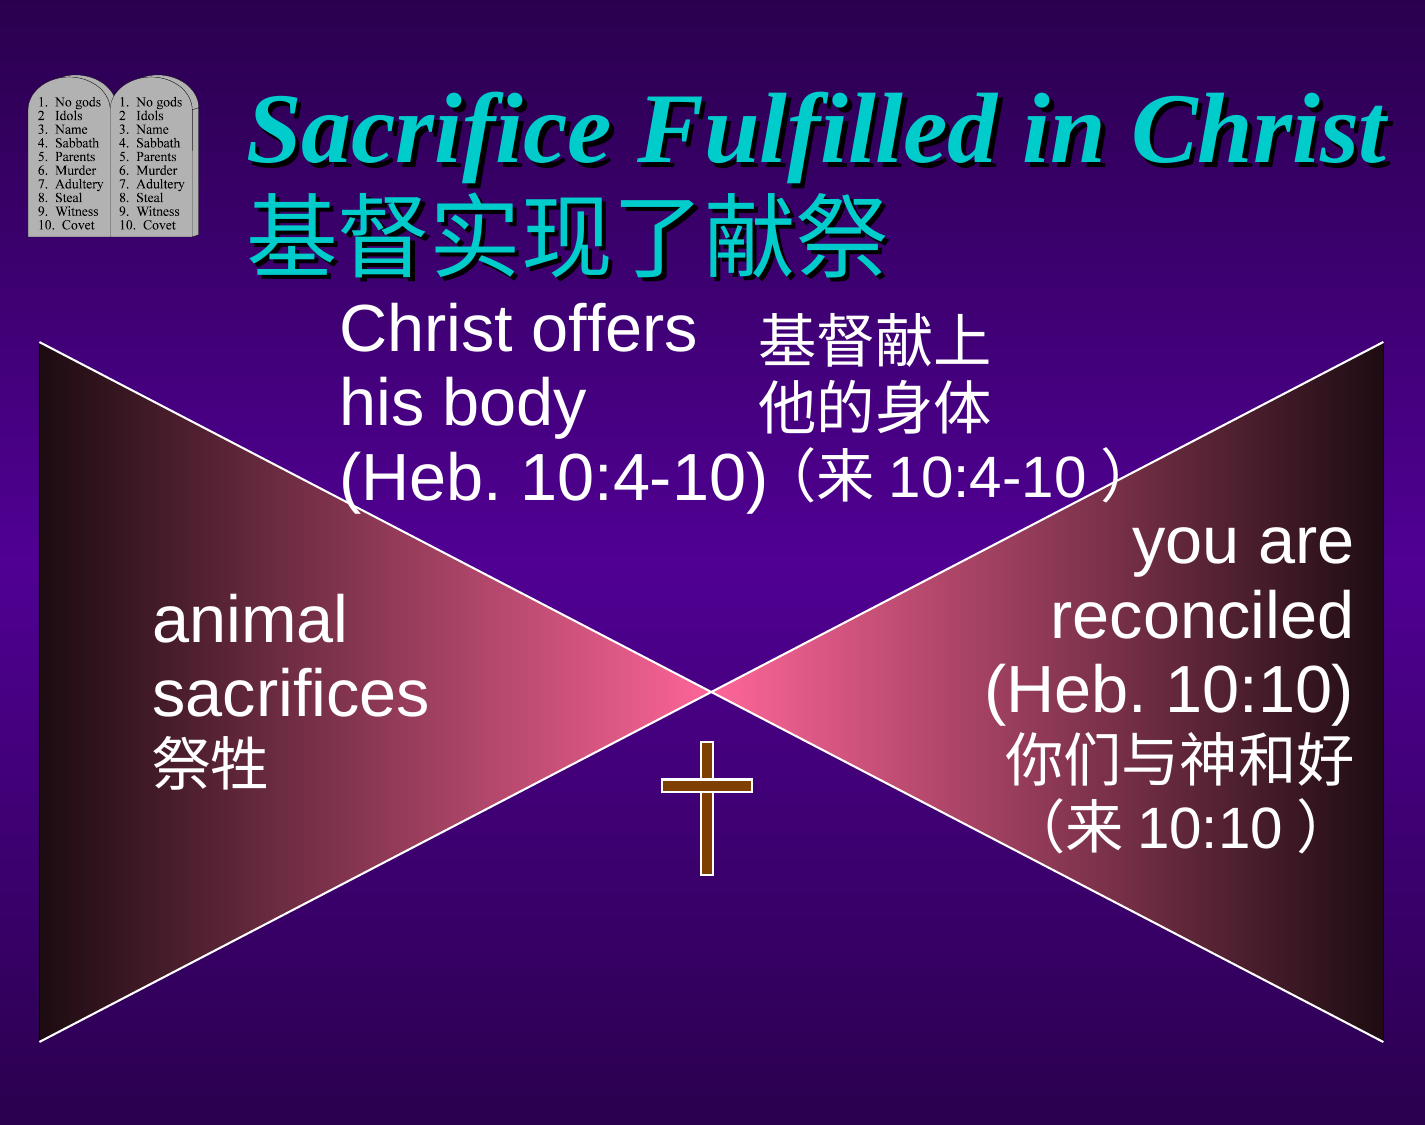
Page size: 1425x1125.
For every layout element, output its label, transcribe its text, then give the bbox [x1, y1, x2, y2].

text_box animal sacrifices 祭牲 [137, 574, 601, 807]
text_box [38, 344, 486, 1041]
text_box [1060, 344, 1384, 1040]
title Sacrifice Fulfilled in Christ 基督实现了献祭 [231, 64, 1420, 301]
text_box Christ offers his body (Heb. 10:4-10) [324, 282, 794, 523]
text_box you are reconciled (Heb. 10:10) 你们与神和好 （来10:10） [940, 495, 1370, 871]
text_box 基督献上 他的身体 （来10:4-10） [743, 300, 1183, 520]
text_box [661, 741, 753, 875]
text_box [601, 637, 707, 747]
text_box [716, 575, 940, 809]
